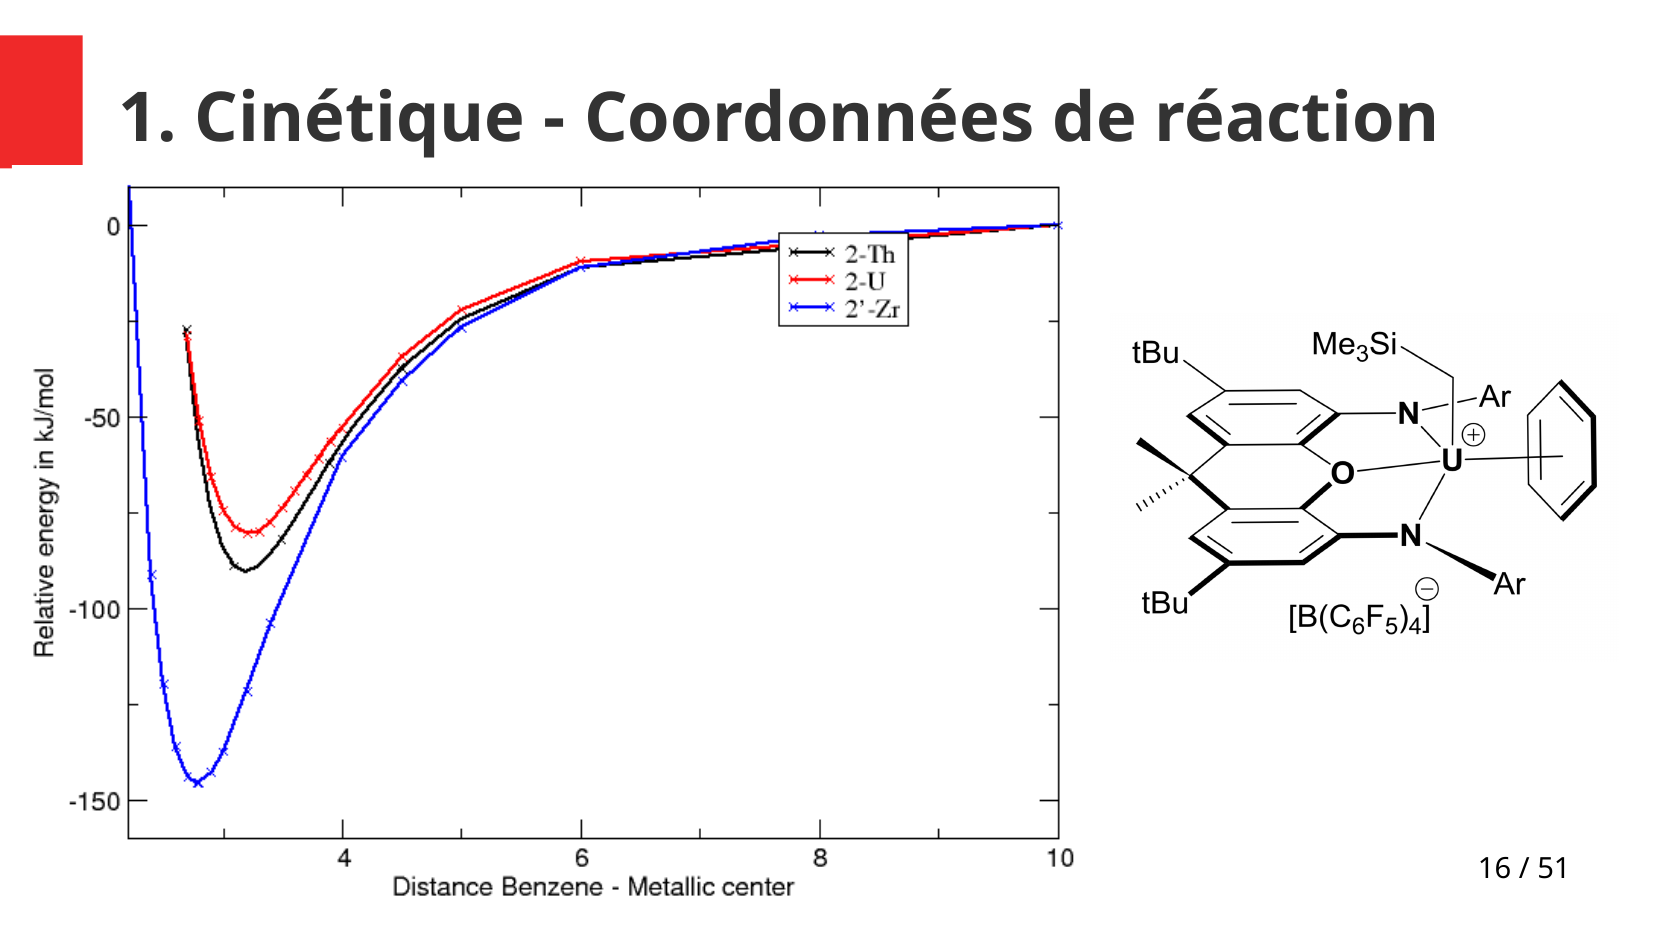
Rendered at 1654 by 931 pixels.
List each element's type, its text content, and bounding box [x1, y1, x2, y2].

picture [1110, 313, 1619, 662]
title 1. Cinétique - Coordonnées de réaction [118, 37, 1571, 193]
picture [11, 165, 1099, 910]
